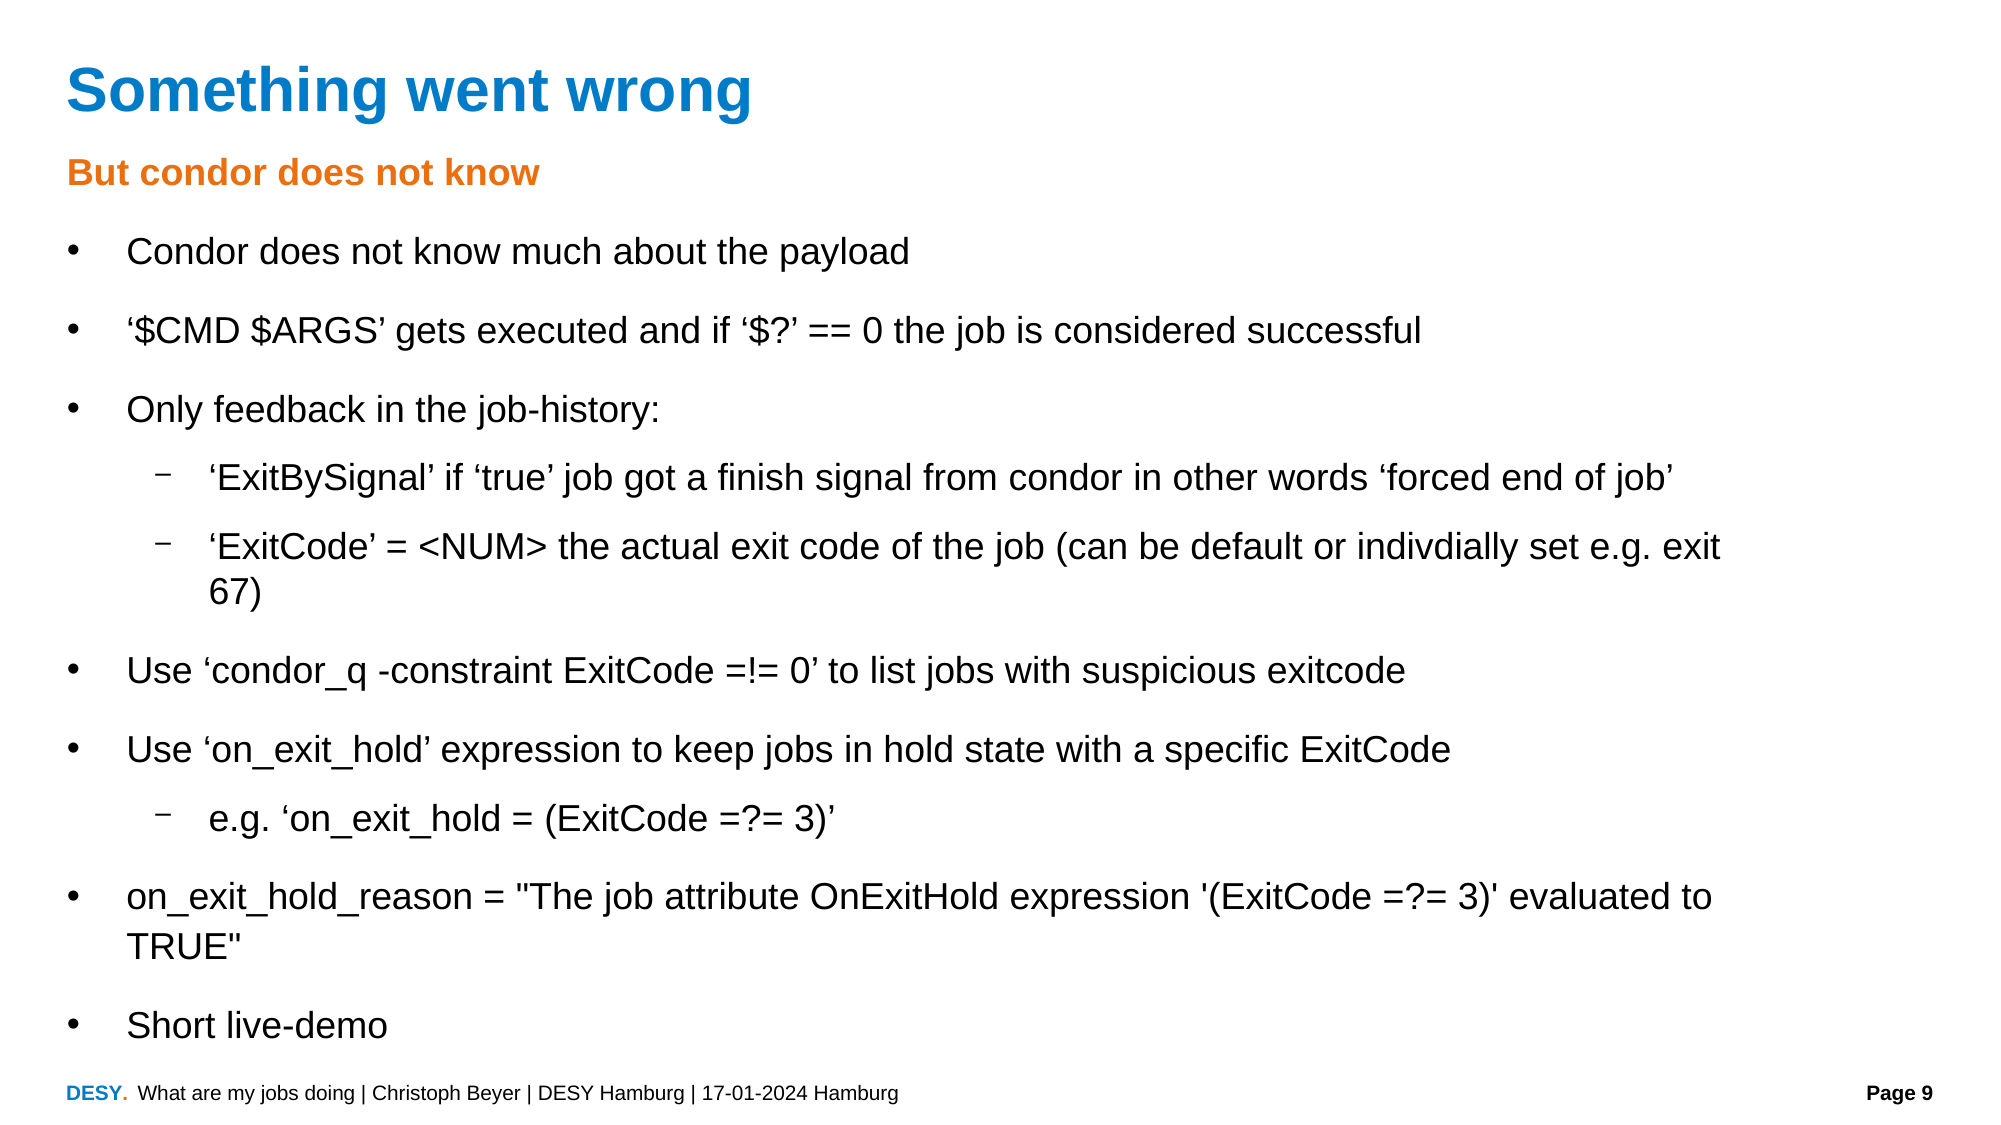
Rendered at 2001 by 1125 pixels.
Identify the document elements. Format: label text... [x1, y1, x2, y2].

title Something went wrong [66, 57, 1933, 132]
text_box What are my jobs doing | Christoph Beyer | DESY Hamburg | 17-01-2024 Hamburg [137, 1079, 1762, 1111]
text_box [1296, 649, 2000, 720]
list Condor does not know much about the payload ‘$CMD $ARGS’ gets executed and if ‘$?’ == 0 the job is considered successful Only feedback in the job-history: ‘ExitBySignal’ if ‘true’ job got a finish signal from condor in other words ‘forced end of job’ ‘ExitCode’ = <NUM> the actual exit code of the job (can be default or indivdially set e.g. exit 67) Use ‘condor_q -constraint ExitCode =!= 0’ to list jobs with suspicious exitcode Use ‘on_exit_hold’ expression to keep jobs in hold state with a specific ExitCode e.g. ‘on_exit_hold = (ExitCode =?= 3)’ on_exit_hold_reason = "The job attribute OnExitHold expression '(ExitCode =?= 3)' evaluated to TRUE" Short live-demo [66, 206, 1772, 829]
list But condor does not know [66, 143, 1934, 206]
